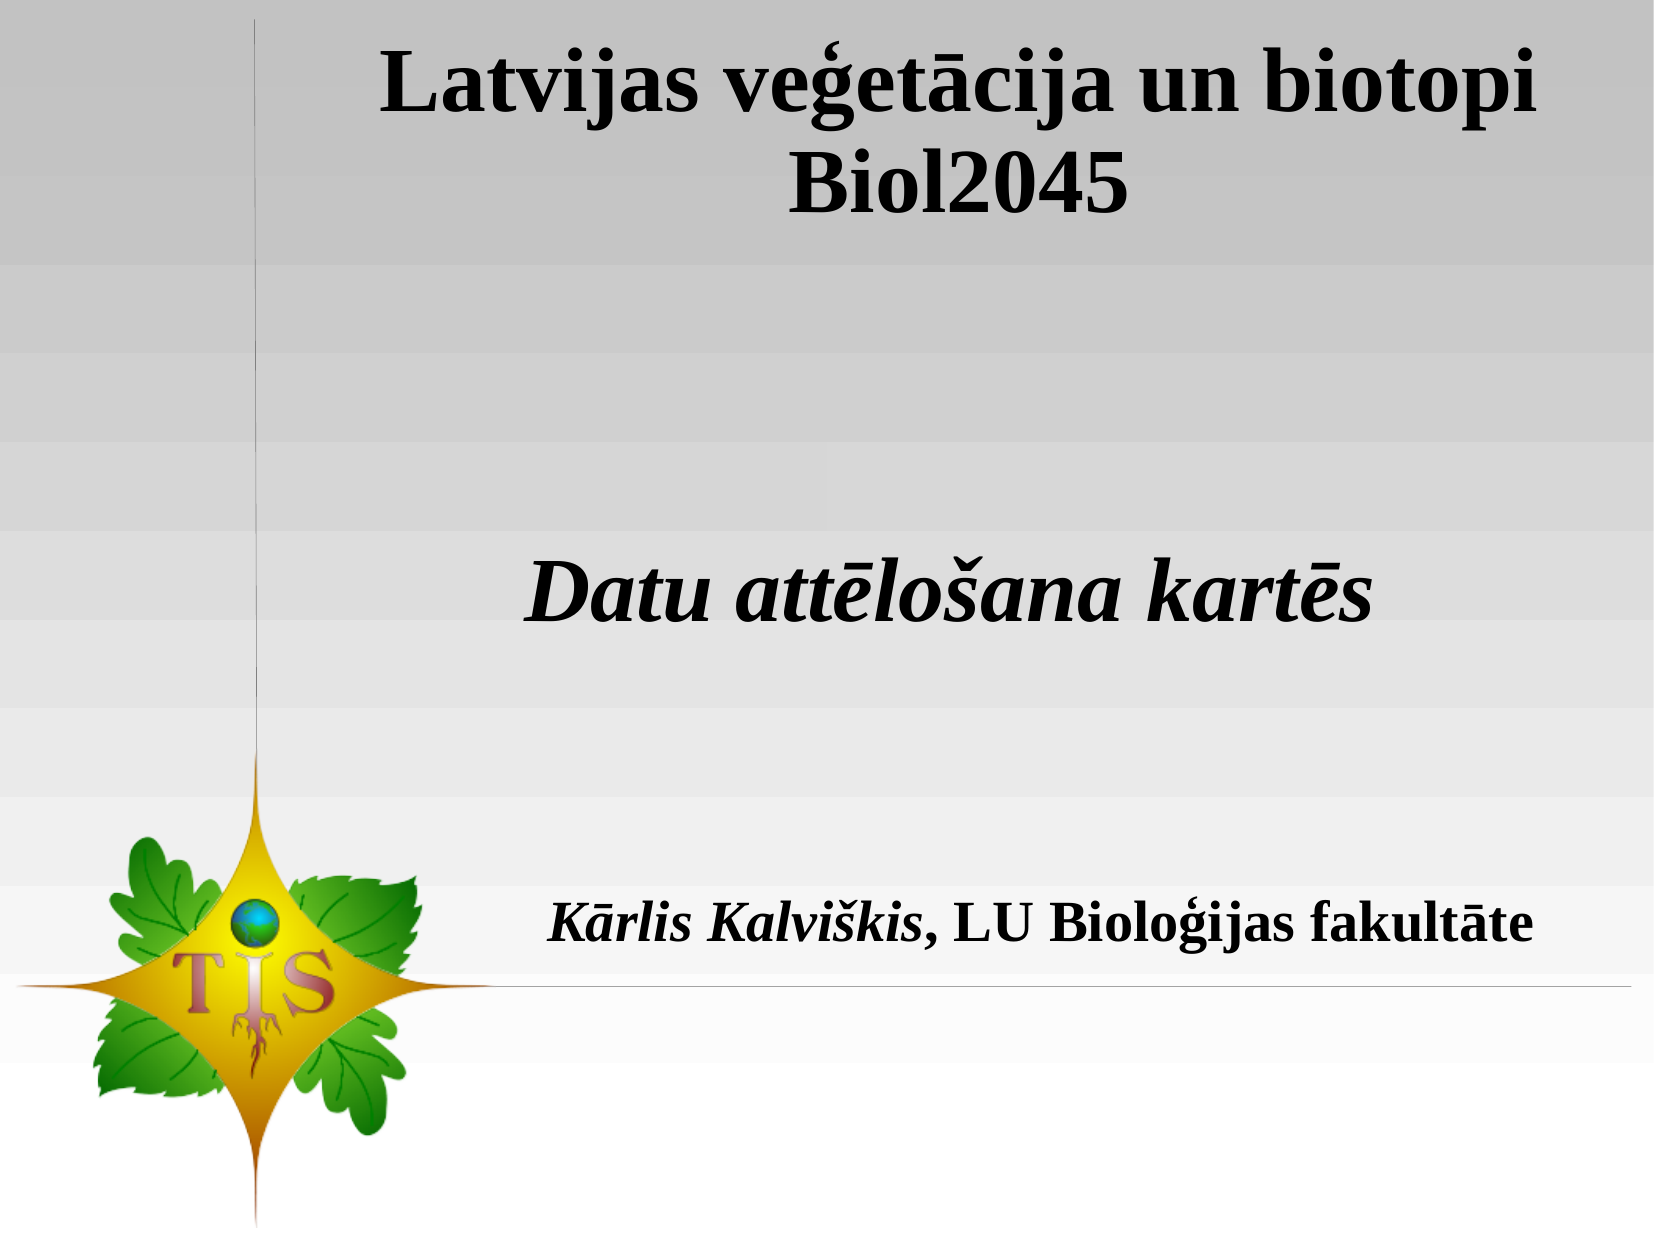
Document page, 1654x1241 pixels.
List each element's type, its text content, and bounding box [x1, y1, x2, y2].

picture [0, 0, 1654, 1241]
title Datu attēlošana kartēs [295, 324, 1607, 857]
